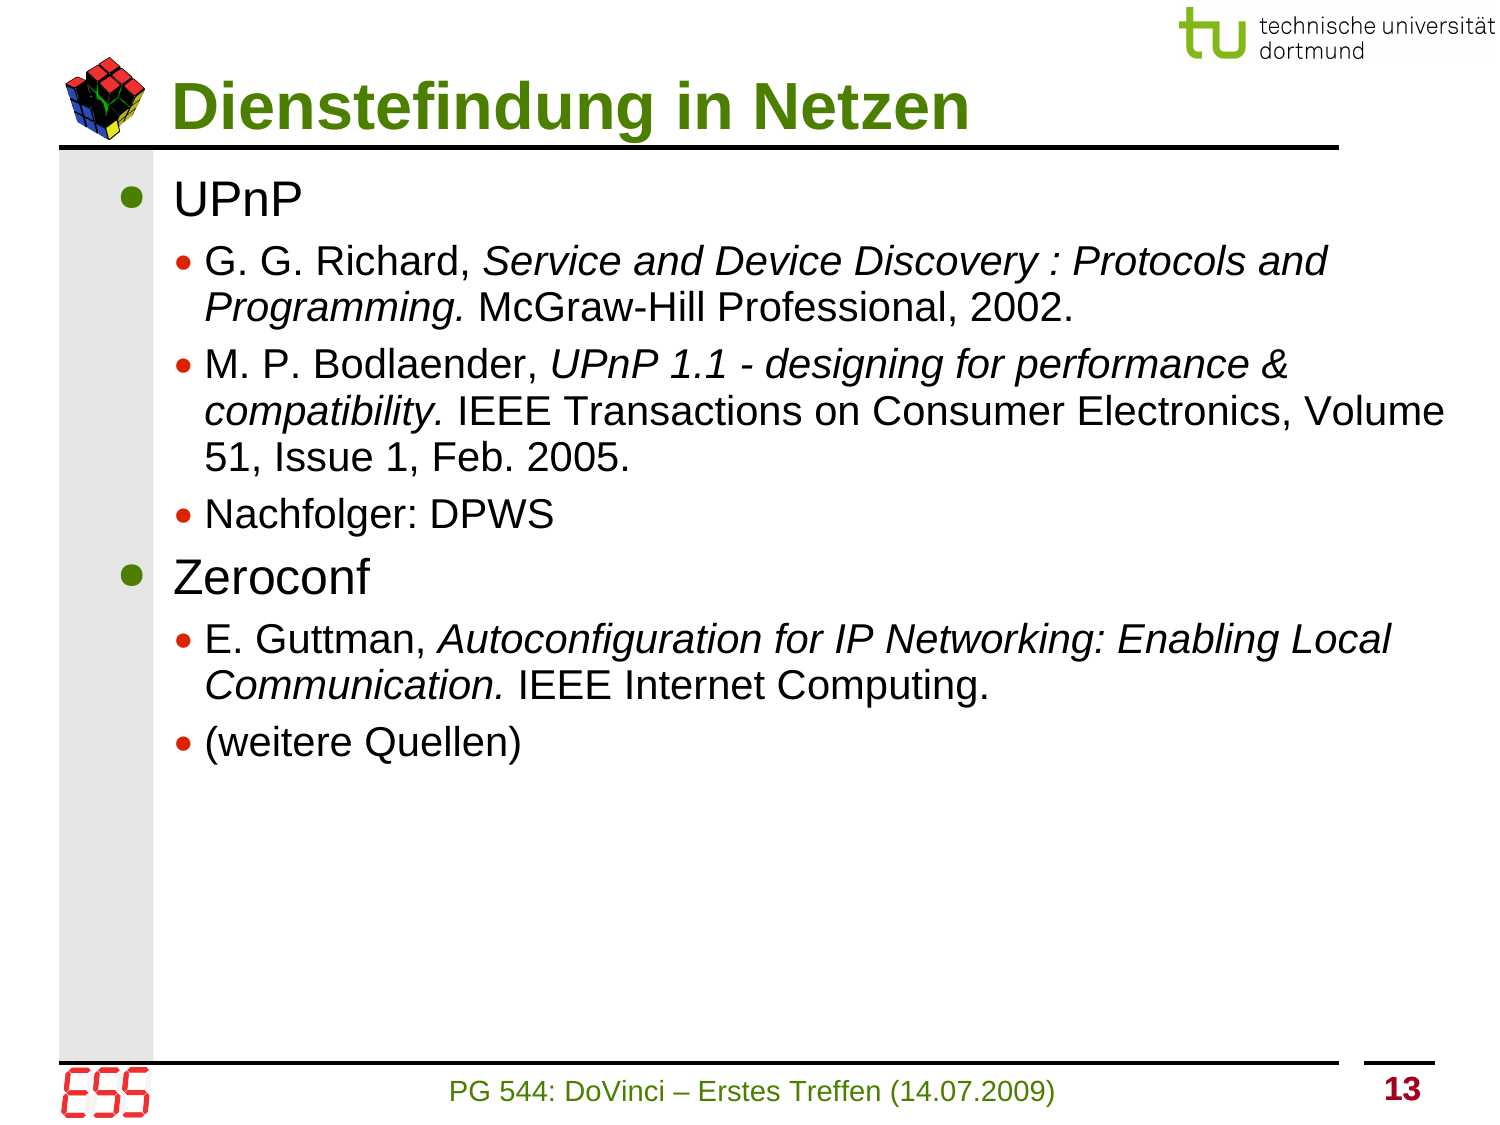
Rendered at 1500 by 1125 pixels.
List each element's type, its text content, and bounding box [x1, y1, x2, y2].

title Dienstefindung in Netzen [171, 49, 1410, 159]
picture [1179, 7, 1495, 59]
picture [65, 57, 145, 140]
list UPnP G. G. Richard, Service and Device Discovery : Protocols and Programming. McGraw-Hill Professional, 2002. M. P. Bodlaender, UPnP 1.1 - designing for performance & compatibility. IEEE Transactions on Consumer Electronics, Volume 51, Issue 1, Feb. 2005. Nachfolger: DPWS Zeroconf E. Guttman, Autoconfiguration for IP Networking: Enabling Local Communication. IEEE Internet Computing. (weitere Quellen) [116, 171, 1474, 766]
picture [61, 1067, 152, 1118]
